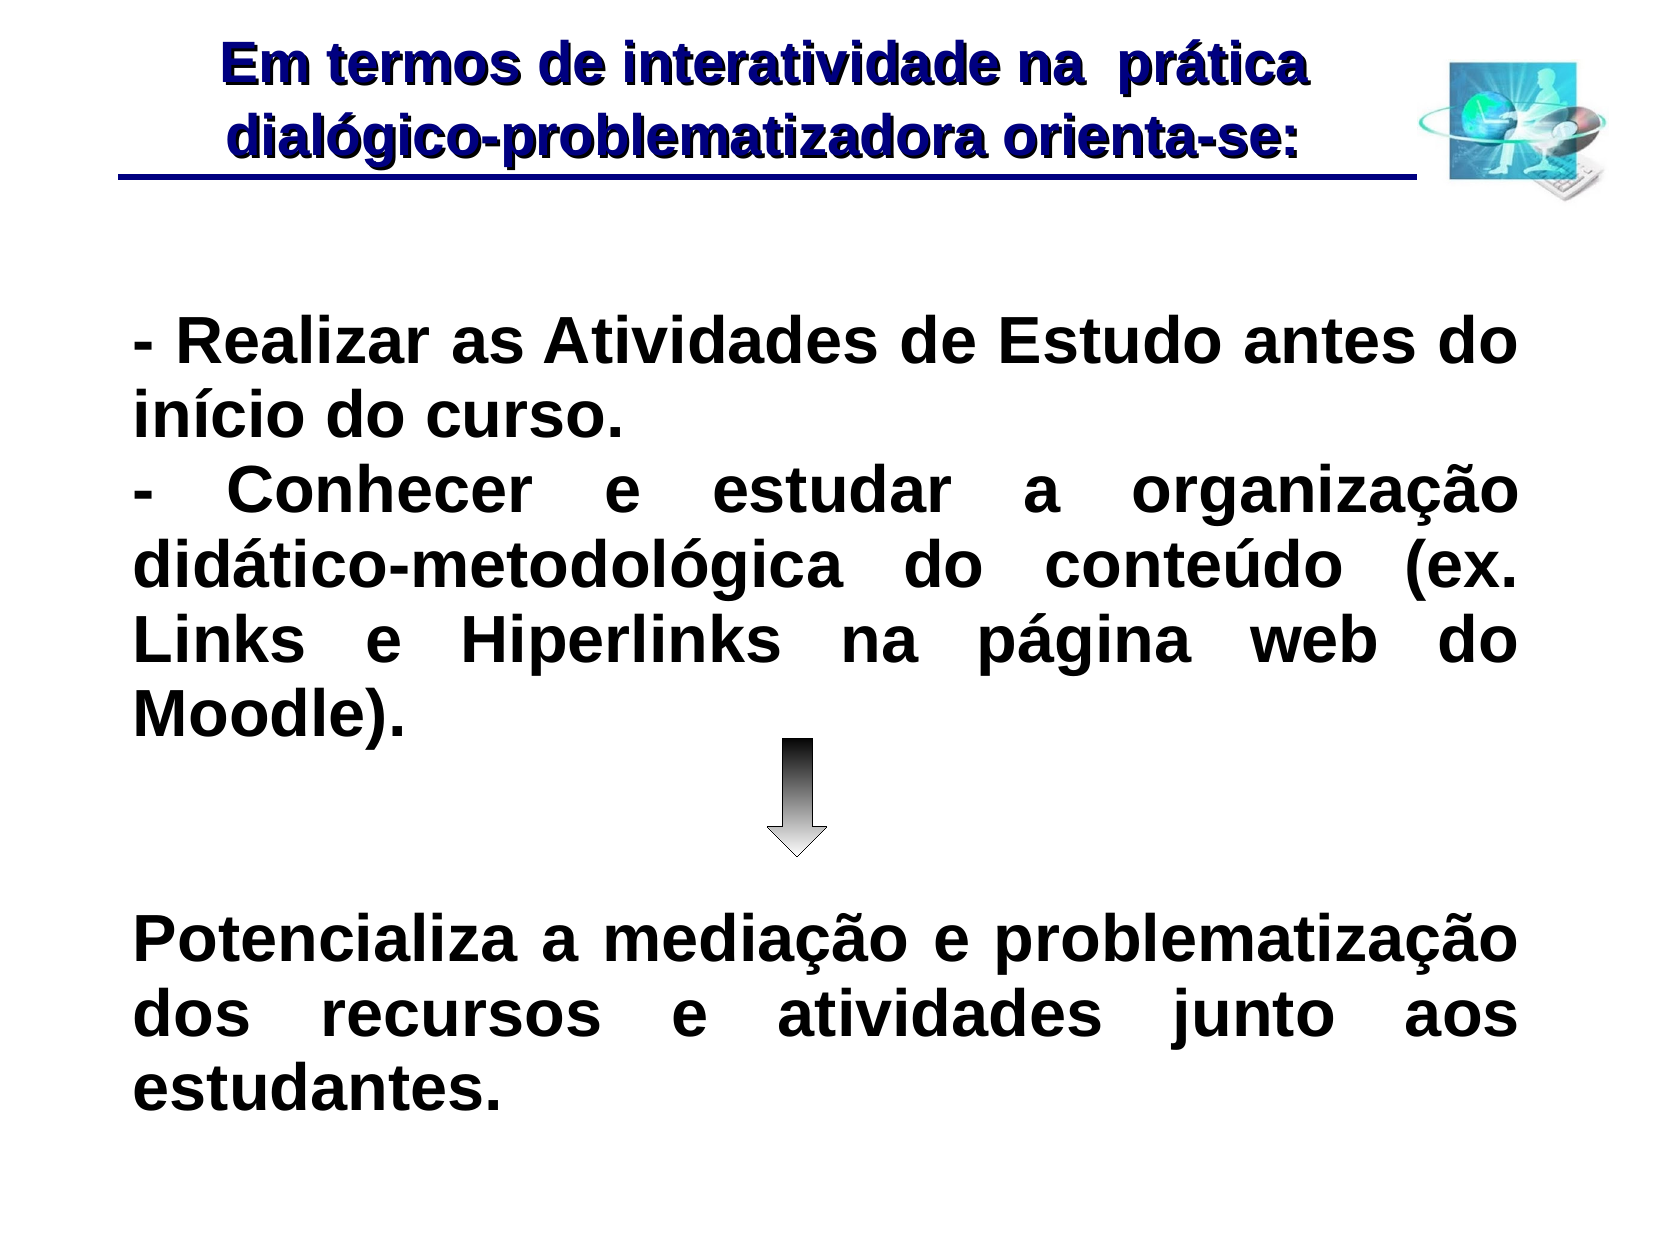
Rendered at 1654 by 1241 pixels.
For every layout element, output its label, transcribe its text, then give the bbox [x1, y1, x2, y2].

text_box Em termos de interatividade na prática dialógico-problematizadora orienta-se: [129, 22, 1388, 207]
text_box [767, 738, 827, 857]
picture [1417, 59, 1609, 211]
text_box - Realizar as Atividades de Estudo antes do início do curso. - Conhecer e estudar a organização didático-metodológica do conteúdo (ex. Links e Hiperlinks na página web do Moodle). Potencializa a mediação e problematização dos recursos e atividades junto aos estudantes. [118, 295, 1536, 1152]
